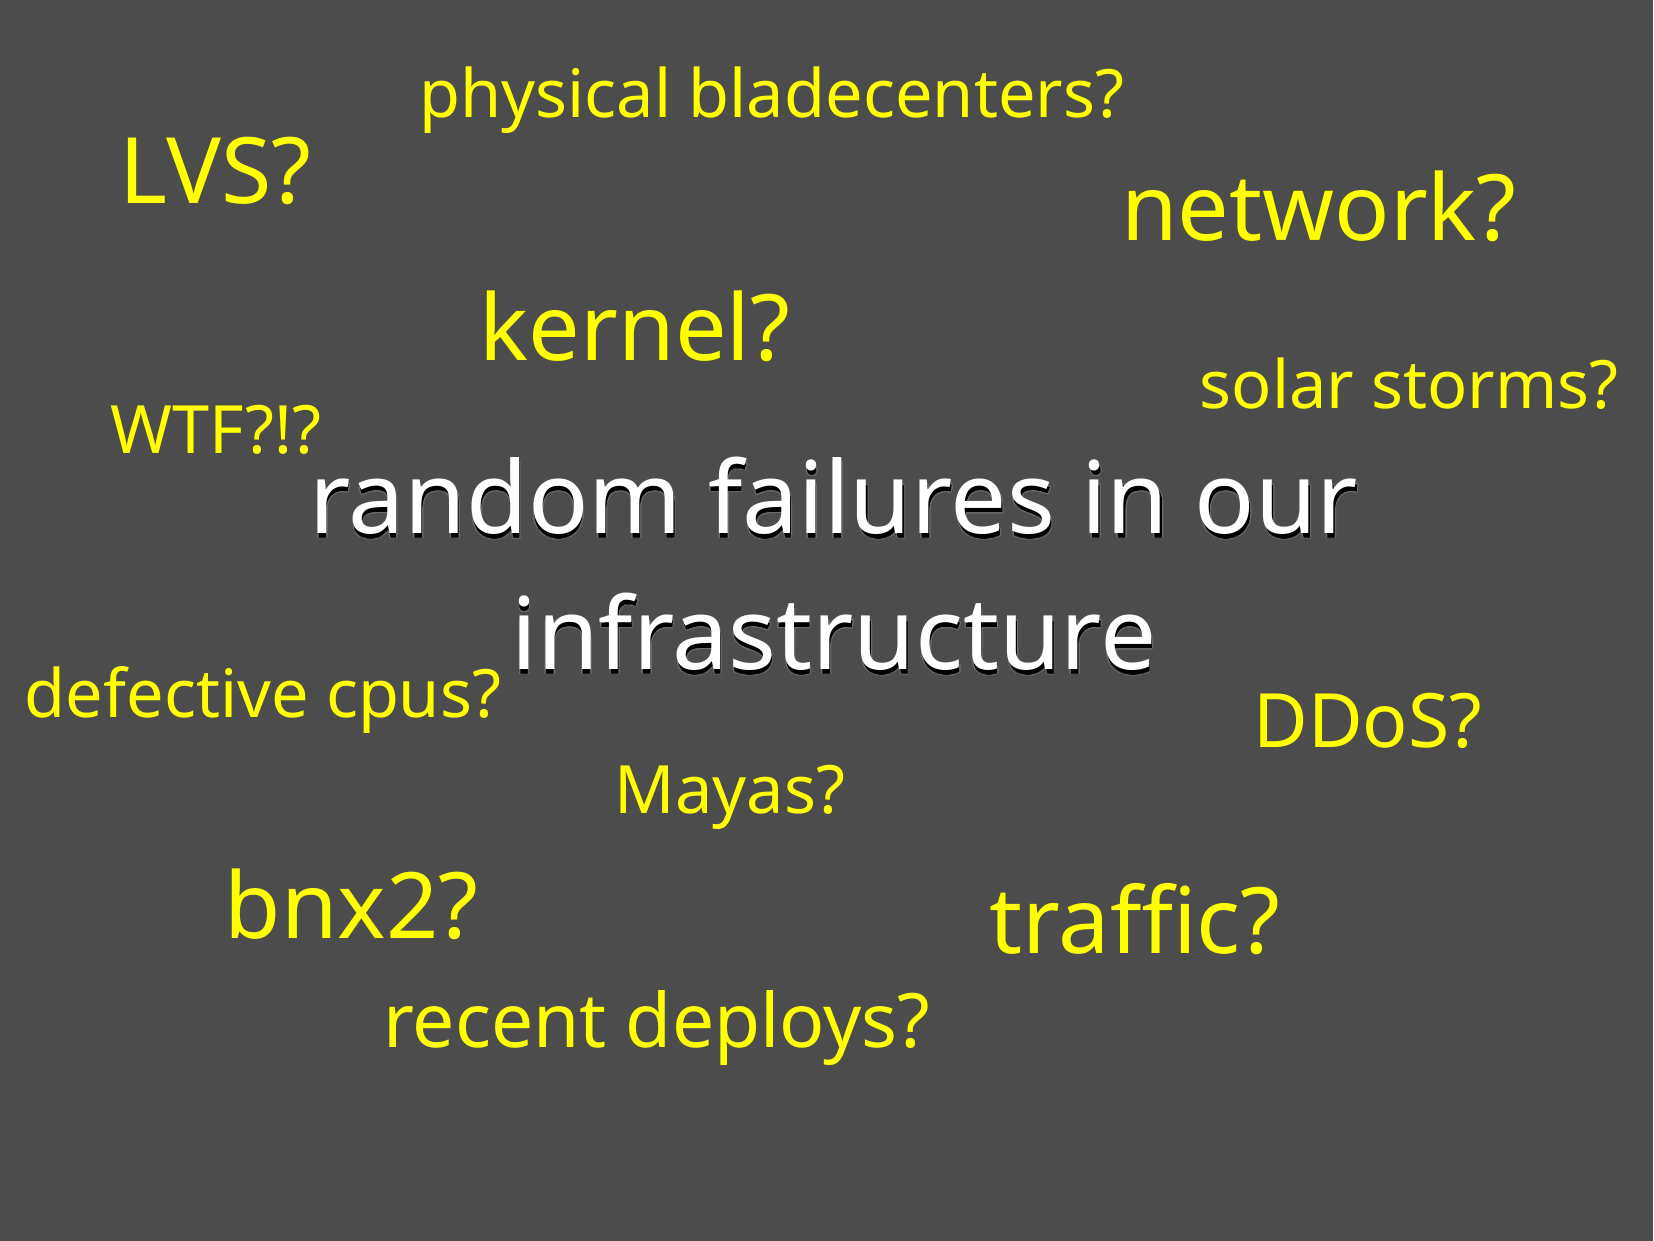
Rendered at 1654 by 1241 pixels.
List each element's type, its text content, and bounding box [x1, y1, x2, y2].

text_box bnx2? [210, 832, 478, 961]
text_box solar storms? [1185, 330, 1599, 427]
text_box WTF?!? [95, 375, 330, 472]
text_box recent deploys? [368, 960, 906, 1067]
text_box DDoS? [1238, 660, 1471, 767]
text_box kernel? [465, 255, 789, 383]
text_box LVS? [105, 97, 322, 226]
text_box physical bladecenters? [405, 38, 1085, 136]
text_box Mayas? [600, 735, 835, 832]
text_box traffic? [975, 847, 1298, 976]
text_box defective cpus? [10, 638, 487, 736]
text_box random failures in our infrastructure [168, 330, 1501, 796]
text_box network? [1106, 135, 1501, 263]
